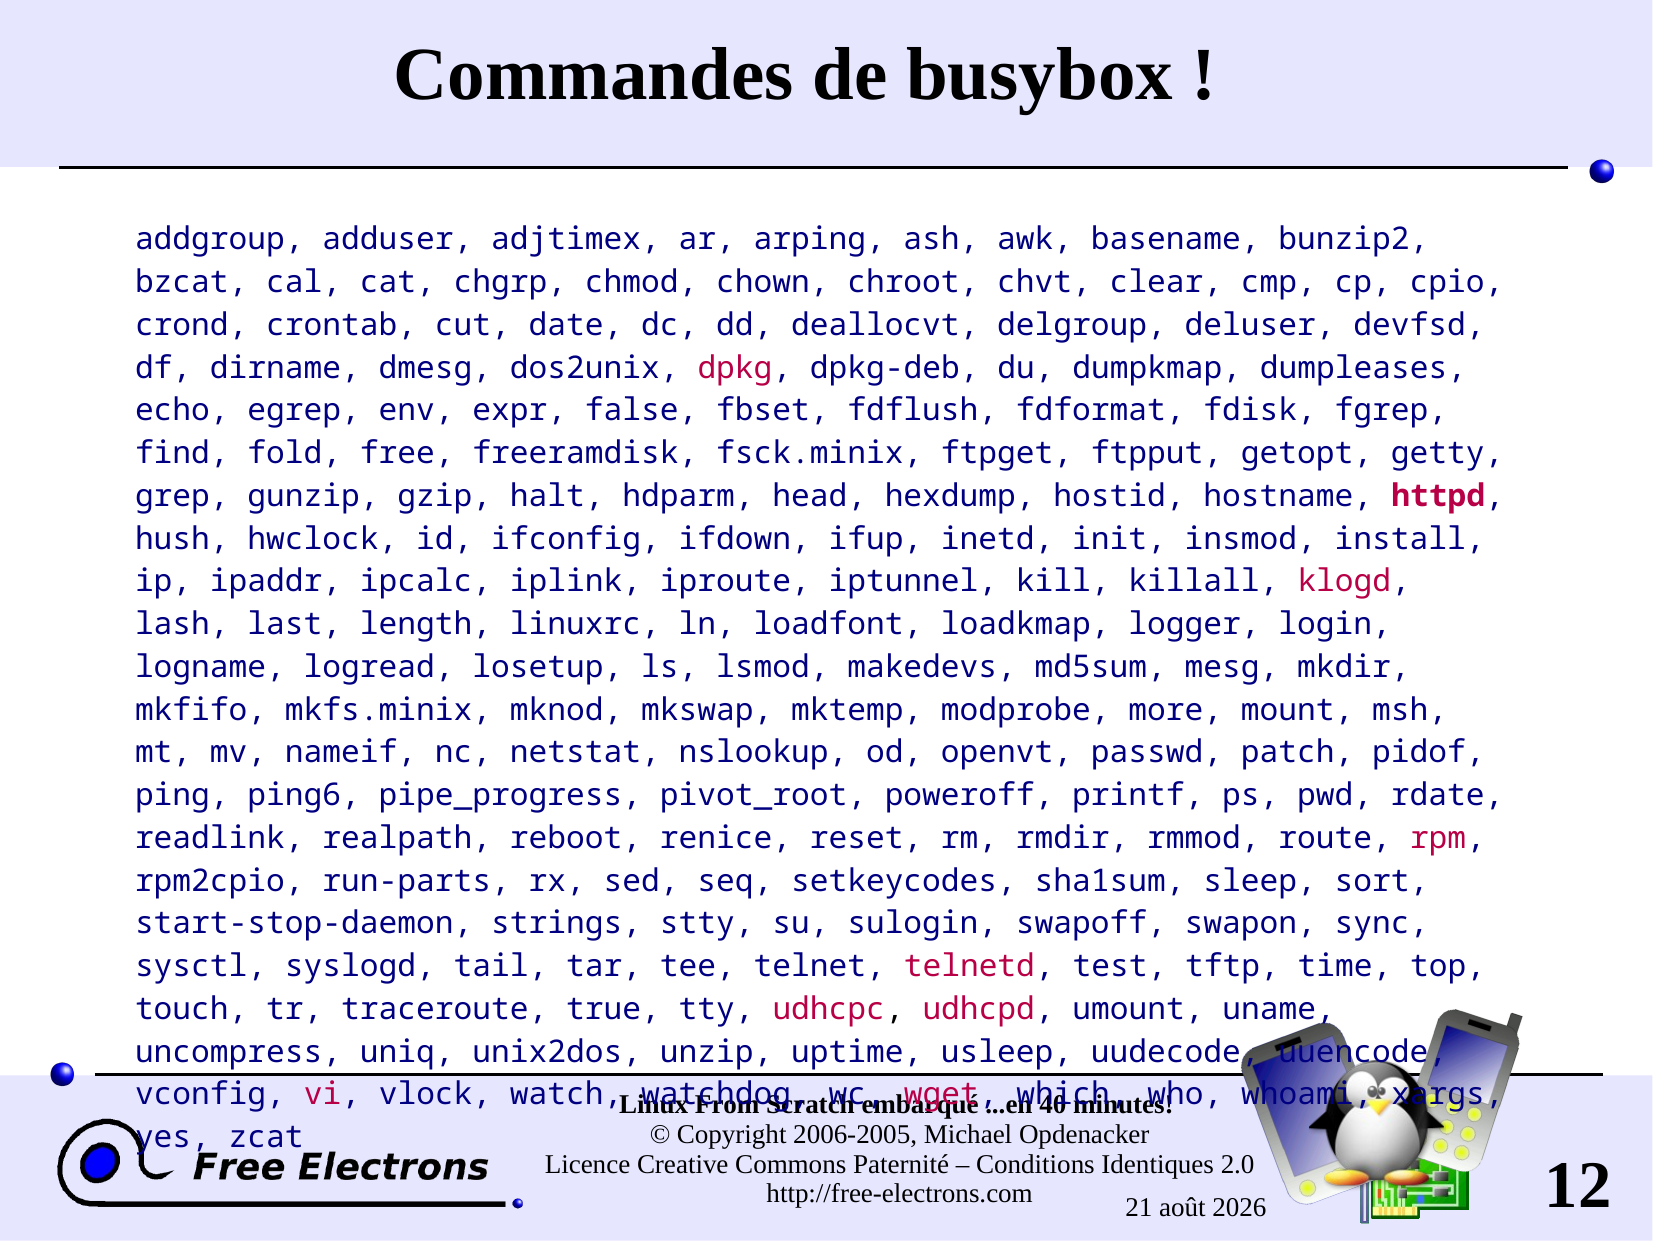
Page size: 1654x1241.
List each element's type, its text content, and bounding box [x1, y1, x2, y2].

list addgroup, adduser, adjtimex, ar, arping, ash, awk, basename, bunzip2, bzcat, cal, cat, chgrp, chmod, chown, chroot, chvt, clear, cmp, cp, cpio, crond, crontab, cut, date, dc, dd, deallocvt, delgroup, deluser, devfsd, df, dirname, dmesg, dos2unix, dpkg, dpkg-deb, du, dumpkmap, dumpleases, echo, egrep, env, expr, false, fbset, fdflush, fdformat, fdisk, fgrep, find, fold, free, freeramdisk, fsck.minix, ftpget, ftpput, getopt, getty, grep, gunzip, gzip, halt, hdparm, head, hexdump, hostid, hostname, httpd, hush, hwclock, id, ifconfig, ifdown, ifup, inetd, init, insmod, install, ip, ipaddr, ipcalc, iplink, iproute, iptunnel, kill, killall, klogd, lash, last, length, linuxrc, ln, loadfont, loadkmap, logger, login, logname, logread, losetup, ls, lsmod, makedevs, md5sum, mesg, mkdir, mkfifo, mkfs.minix, mknod, mkswap, mktemp, modprobe, more, mount, msh, mt, mv, nameif, nc, netstat, nslookup, od, openvt, passwd, patch, pidof, ping, ping6, pipe_progress, pivot_root, poweroff, printf, ps, pwd, rdate, readlink, realpath, reboot, renice, reset, rm, rmdir, rmmod, route, rpm, rpm2cpio, run-parts, rx, sed, seq, setkeycodes, sha1sum, sleep, sort, start-stop-daemon, strings, stty, su, sulogin, swapoff, swapon, sync, sysctl, syslogd, tail, tar, tee, telnet, telnetd, test, tftp, time, top, touch, tr, traceroute, true, tty, udhcpc, udhcpd, umount, uname, uncompress, uniq, unix2dos, unzip, uptime, usleep, uudecode, uuencode, vconfig, vi, vlock, watch, watchdog, wc, wget, which, who, whoami, xargs, yes, zcat [105, 216, 1518, 1067]
title Commandes de busybox ! [60, 25, 1551, 124]
picture [1231, 1008, 1537, 1241]
picture [50, 1108, 527, 1216]
